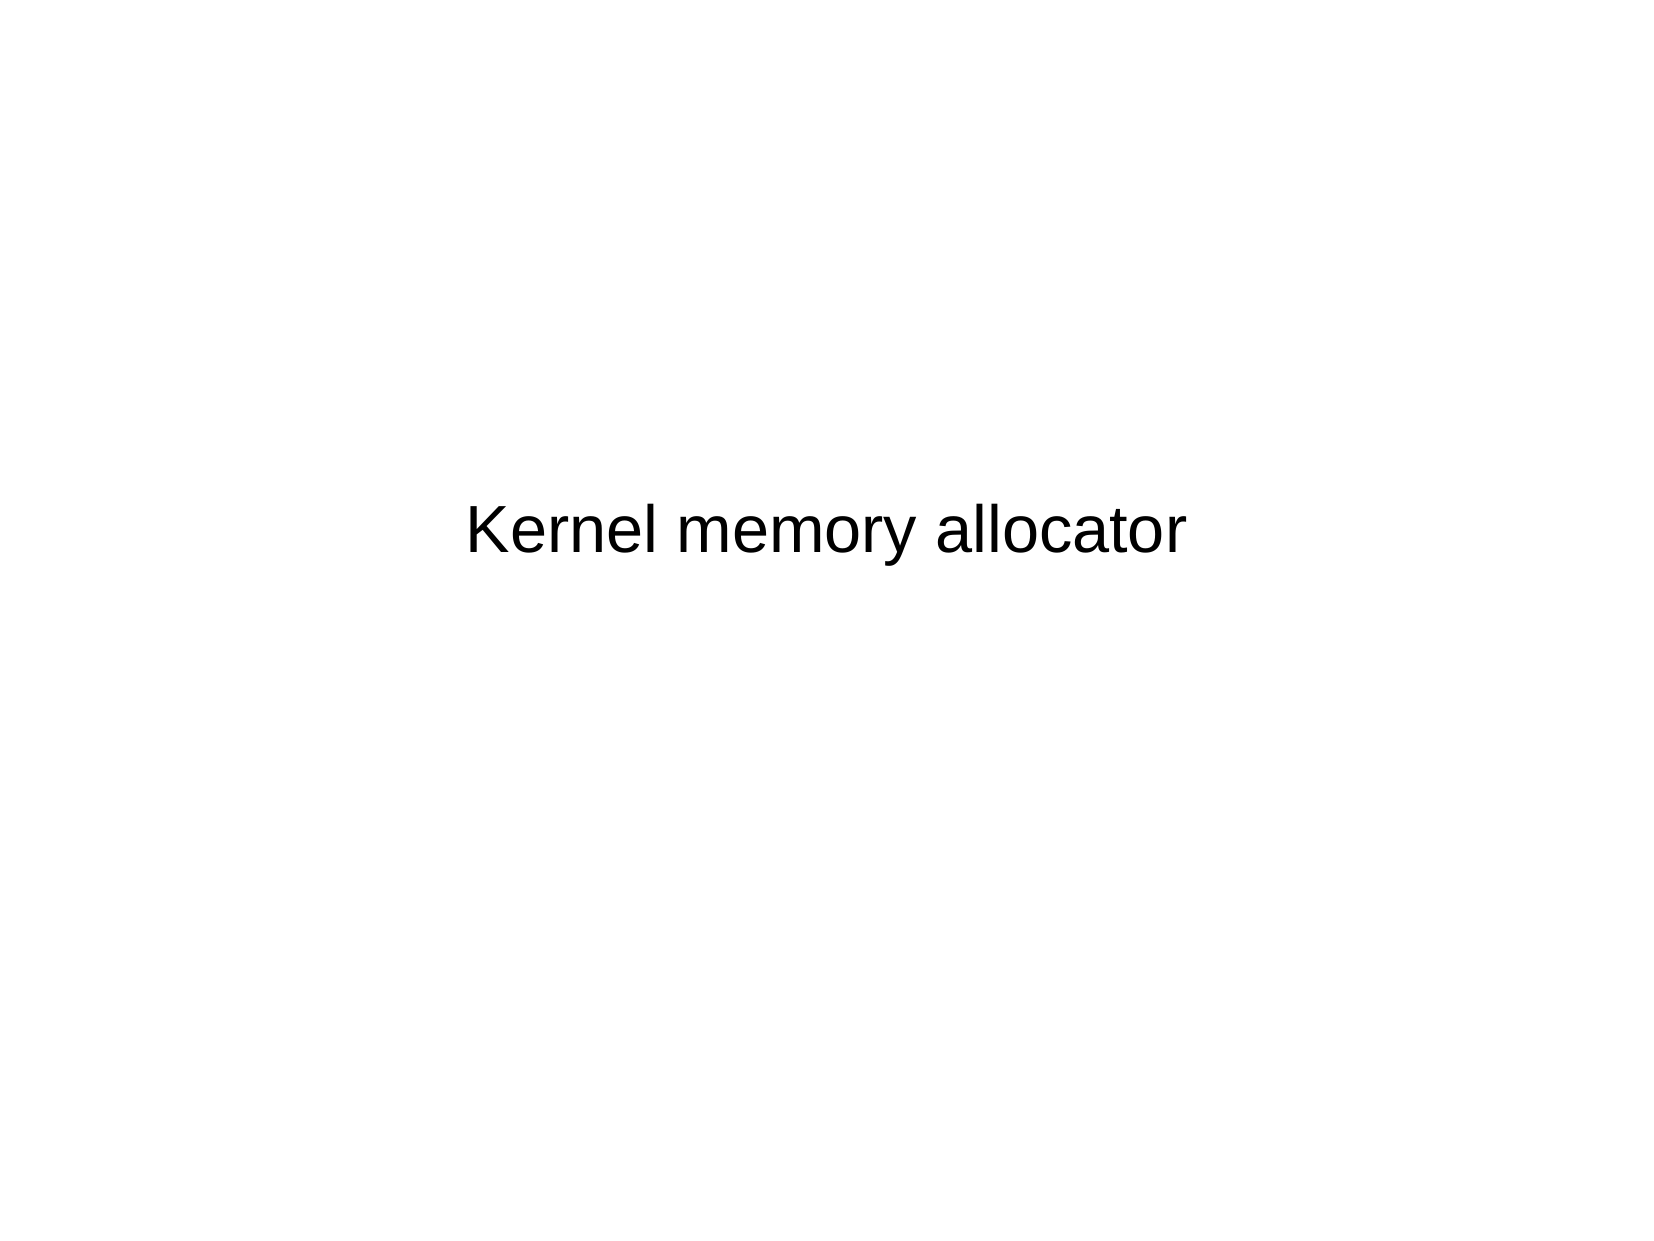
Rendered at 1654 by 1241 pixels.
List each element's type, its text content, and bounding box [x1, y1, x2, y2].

subtitle Kernel memory allocator [82, 49, 1571, 1010]
